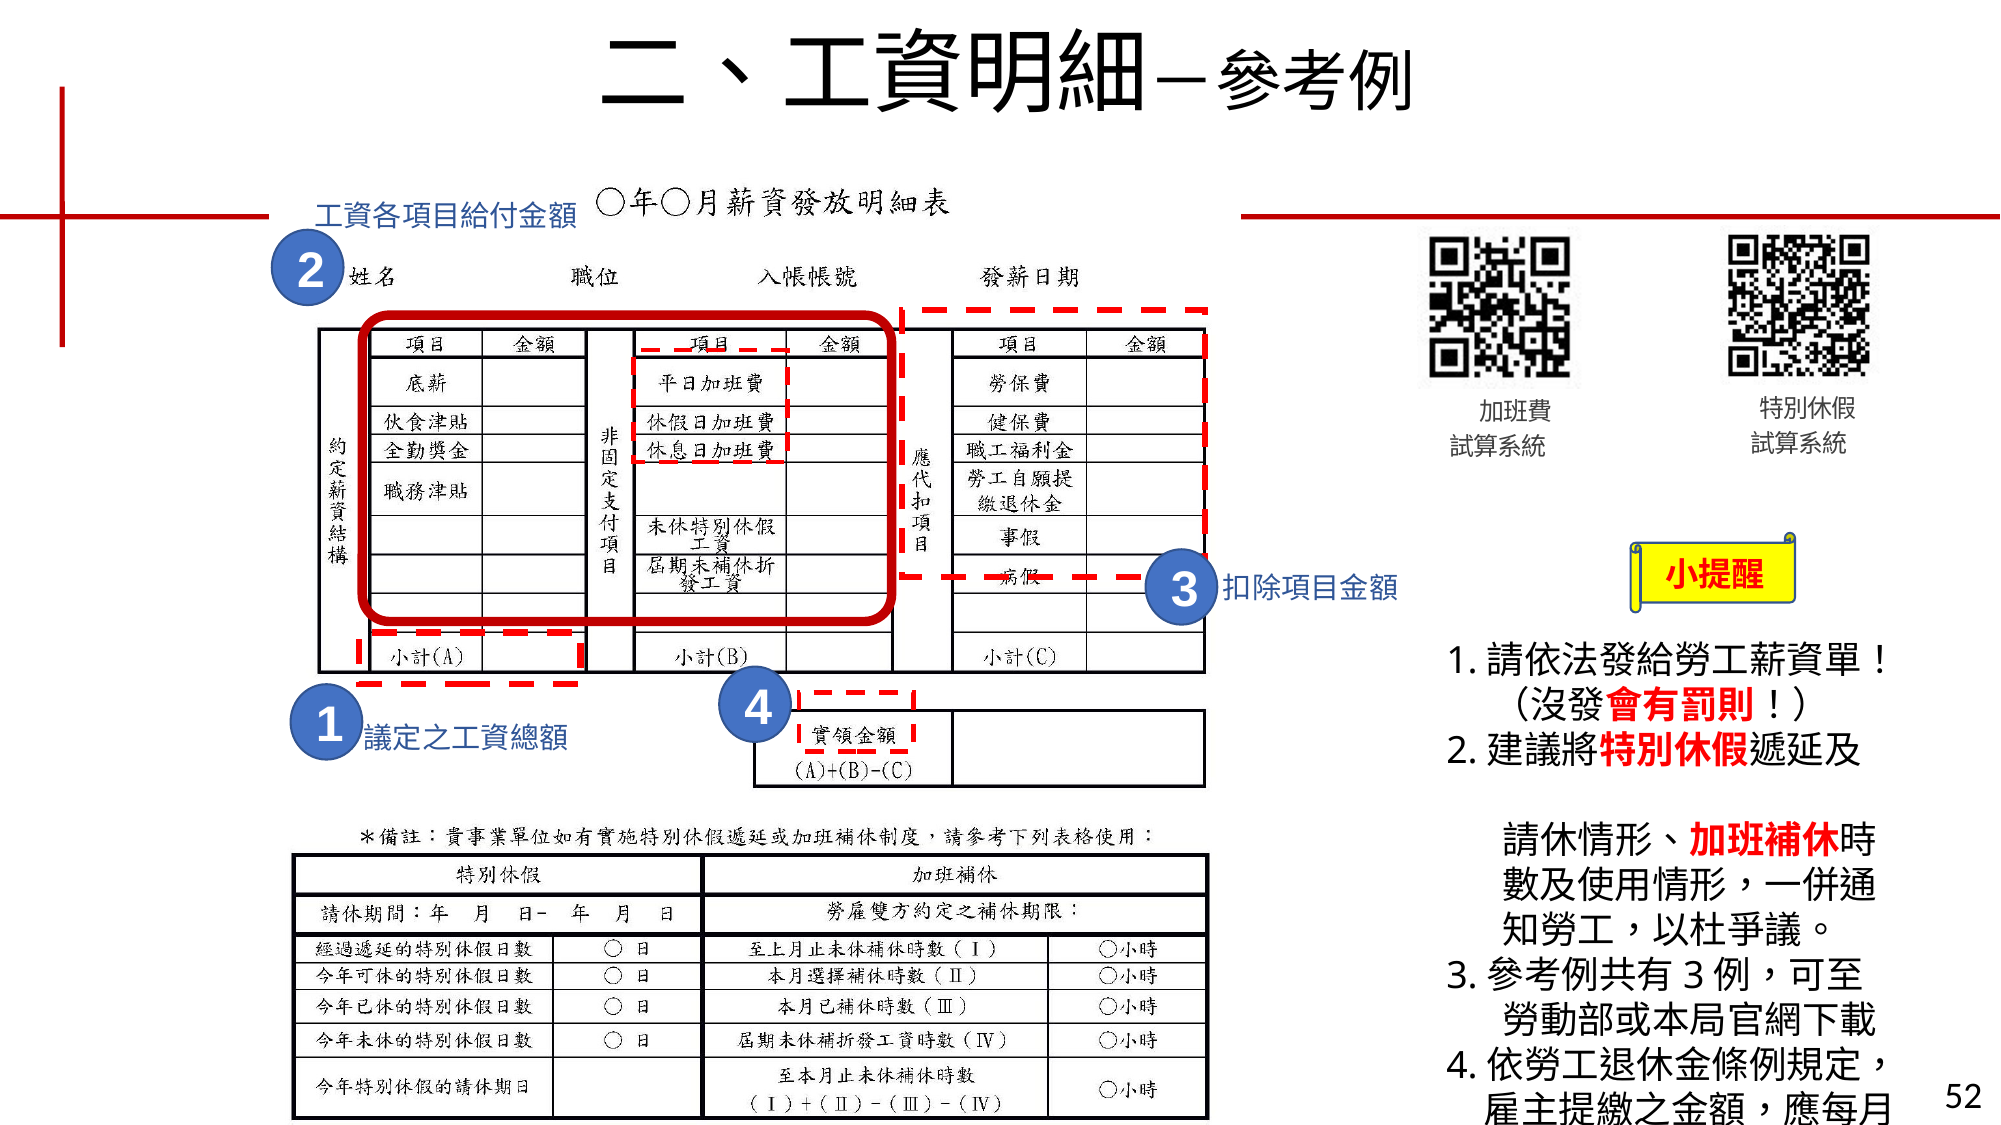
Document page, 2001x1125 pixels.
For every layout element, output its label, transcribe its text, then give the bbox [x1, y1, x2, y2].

text_box 工資各項目給付金額 [299, 190, 611, 241]
text_box 議定之工資總額 [348, 712, 660, 763]
text_box 1.請依法發給勞工薪資單！ （沒發會有罰則！） 2.建議將特別休假遞延及 請休情形、加班補休時 數及使用情形，一併通 知勞工，以杜爭議。 3.參考例共有3例，可至 勞動部或本局官網下載 4.依勞工退休金條例規定， 雇主提繳之金額，應每月 以書面通知勞工。 [1431, 628, 1919, 1125]
picture [1417, 226, 1587, 389]
slide_number <編號> [1919, 1063, 1998, 1118]
picture [1720, 225, 1881, 385]
picture [269, 173, 1241, 1125]
text_box 扣除項目金額 [1208, 561, 1420, 612]
text_box 2 [271, 230, 344, 306]
title 二、工資明細－參考例 [75, 6, 1938, 211]
text_box 特別休假 試算系統 [1700, 399, 1879, 466]
text_box 4 [719, 666, 791, 742]
text_box 加班費 試算系統 [1409, 402, 1587, 468]
text_box 1 [290, 684, 362, 760]
text_box 小提醒 [1630, 540, 1795, 613]
text_box 3 [1145, 549, 1209, 625]
